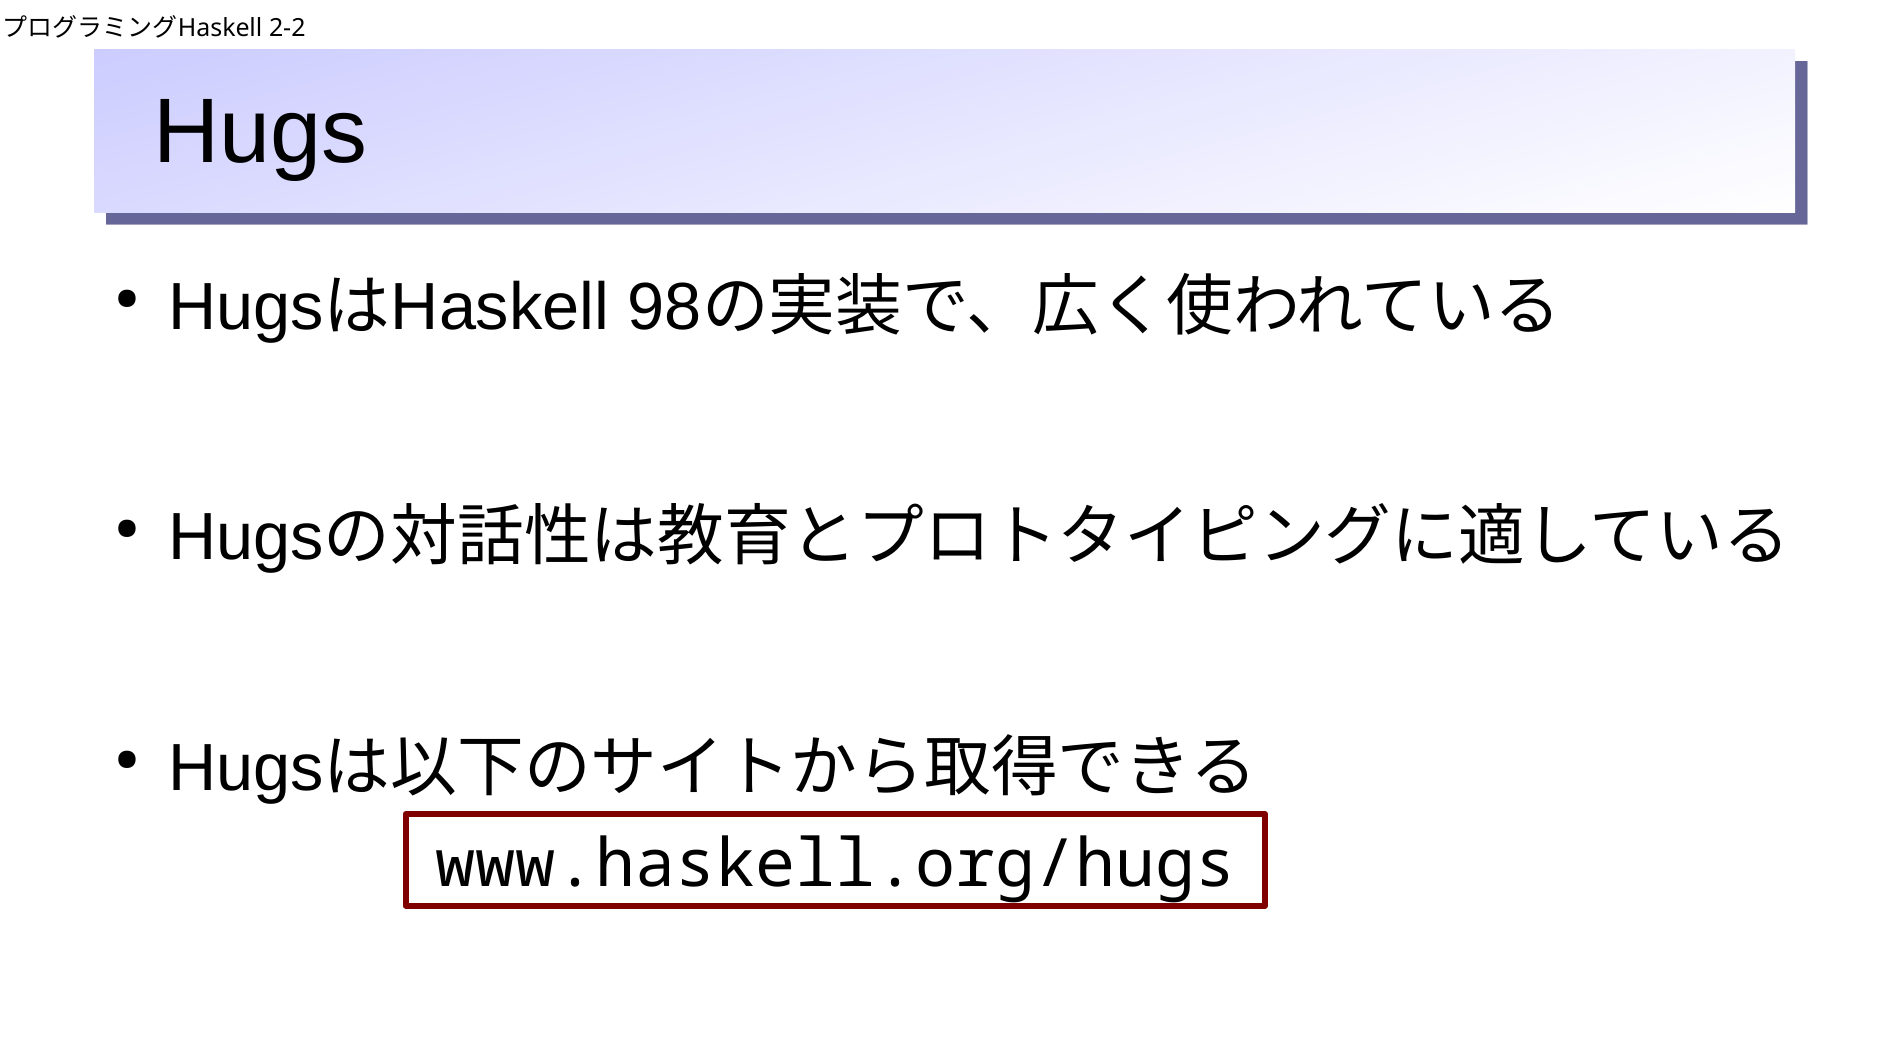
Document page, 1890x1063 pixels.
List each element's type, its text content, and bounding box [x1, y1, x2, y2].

list HugsはHaskell 98の実装で、広く使われている Hugsの対話性は教育とプロトタイピングに適している Hugsは以下のサイトから取得できる [94, 248, 1796, 731]
title Hugs [94, 49, 1796, 213]
text_box www.haskell.org/hugs [405, 813, 1265, 906]
